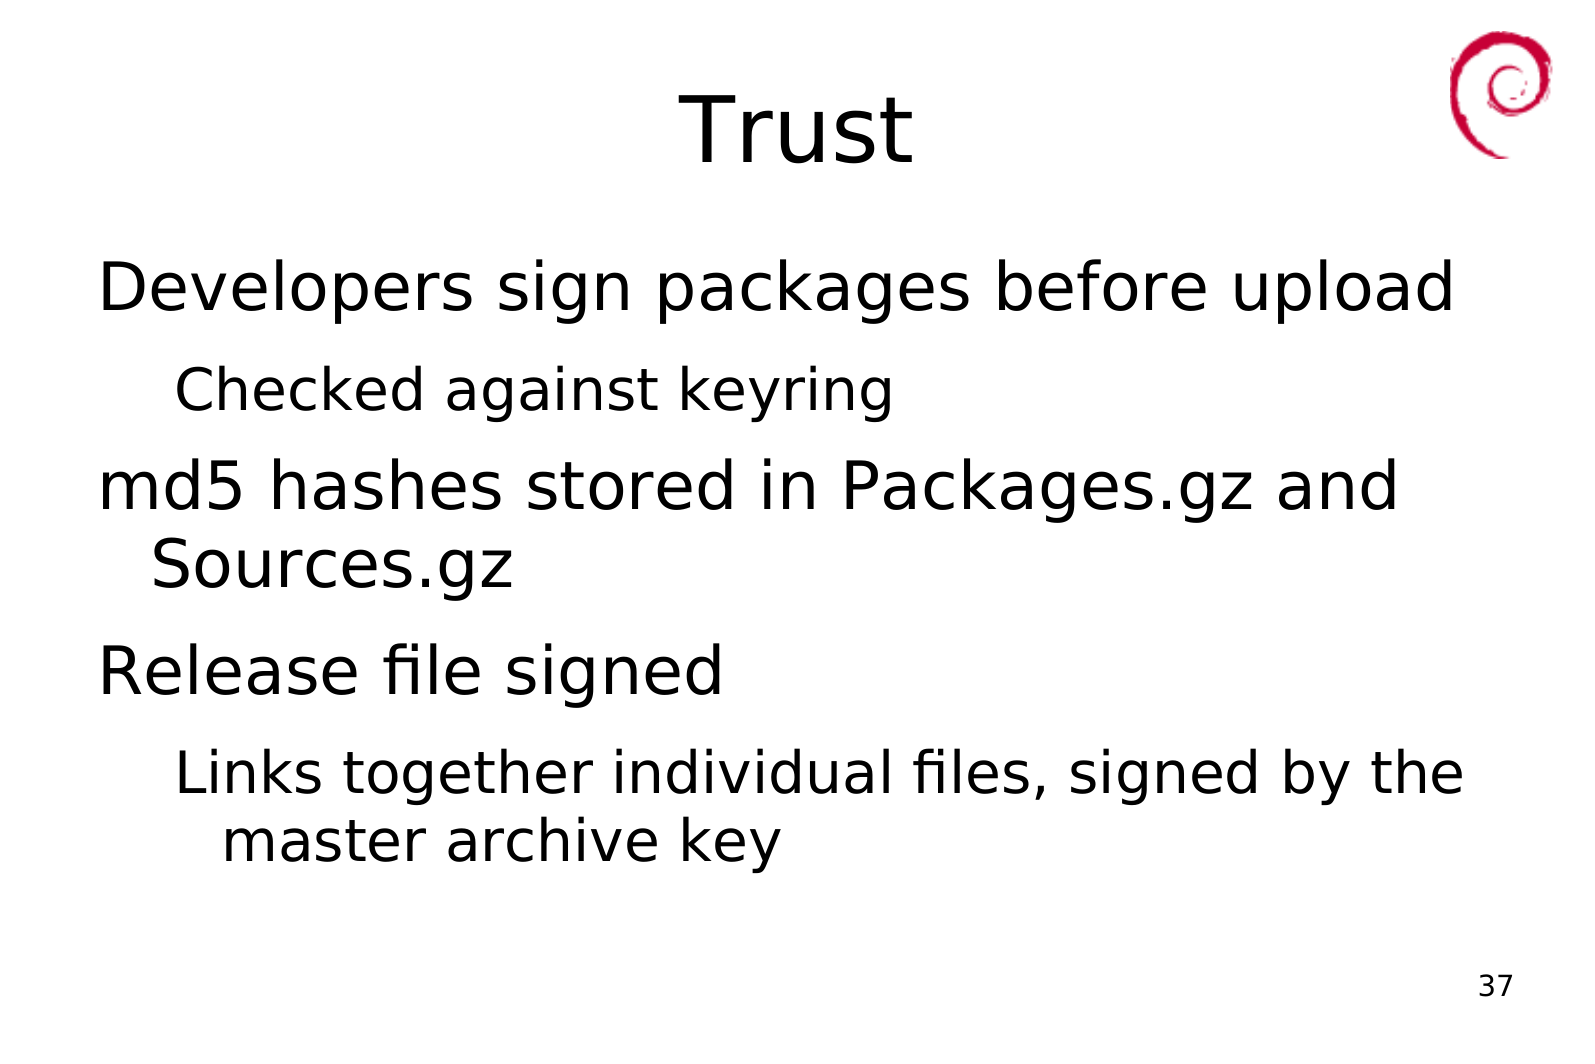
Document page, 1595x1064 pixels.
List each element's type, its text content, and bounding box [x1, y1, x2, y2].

title Trust [79, 42, 1515, 221]
list Developers sign packages before upload Checked against keyring md5 hashes stored in Packages.gz and Sources.gz Release file signed Links together individual files, signed by the master archive key [79, 248, 1515, 951]
picture [1450, 31, 1555, 159]
